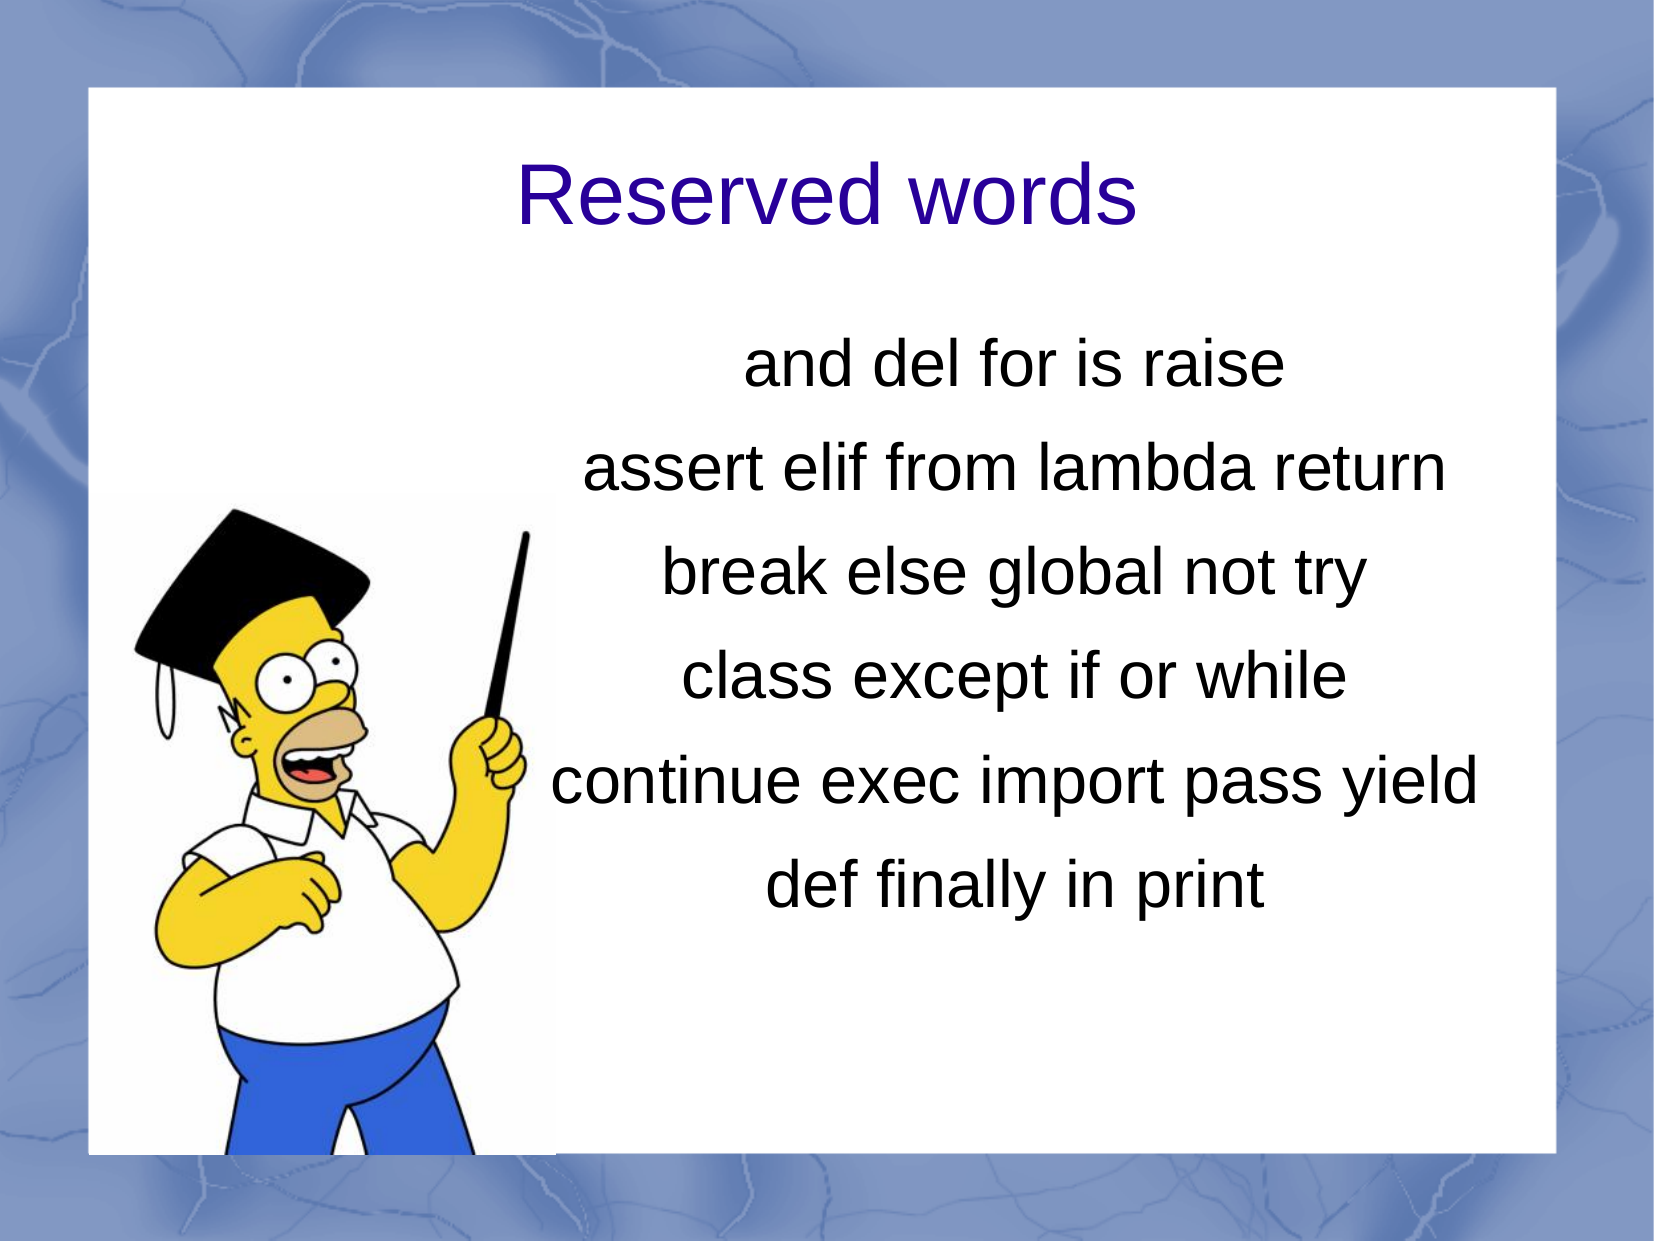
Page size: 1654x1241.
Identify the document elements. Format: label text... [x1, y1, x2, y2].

picture [0, 0, 1654, 1241]
title Reserved words [118, 90, 1536, 298]
list and del for is raise assert elif from lambda return break else global not try class except if or while continue exec import pass yield def finally in print [525, 325, 1506, 1031]
